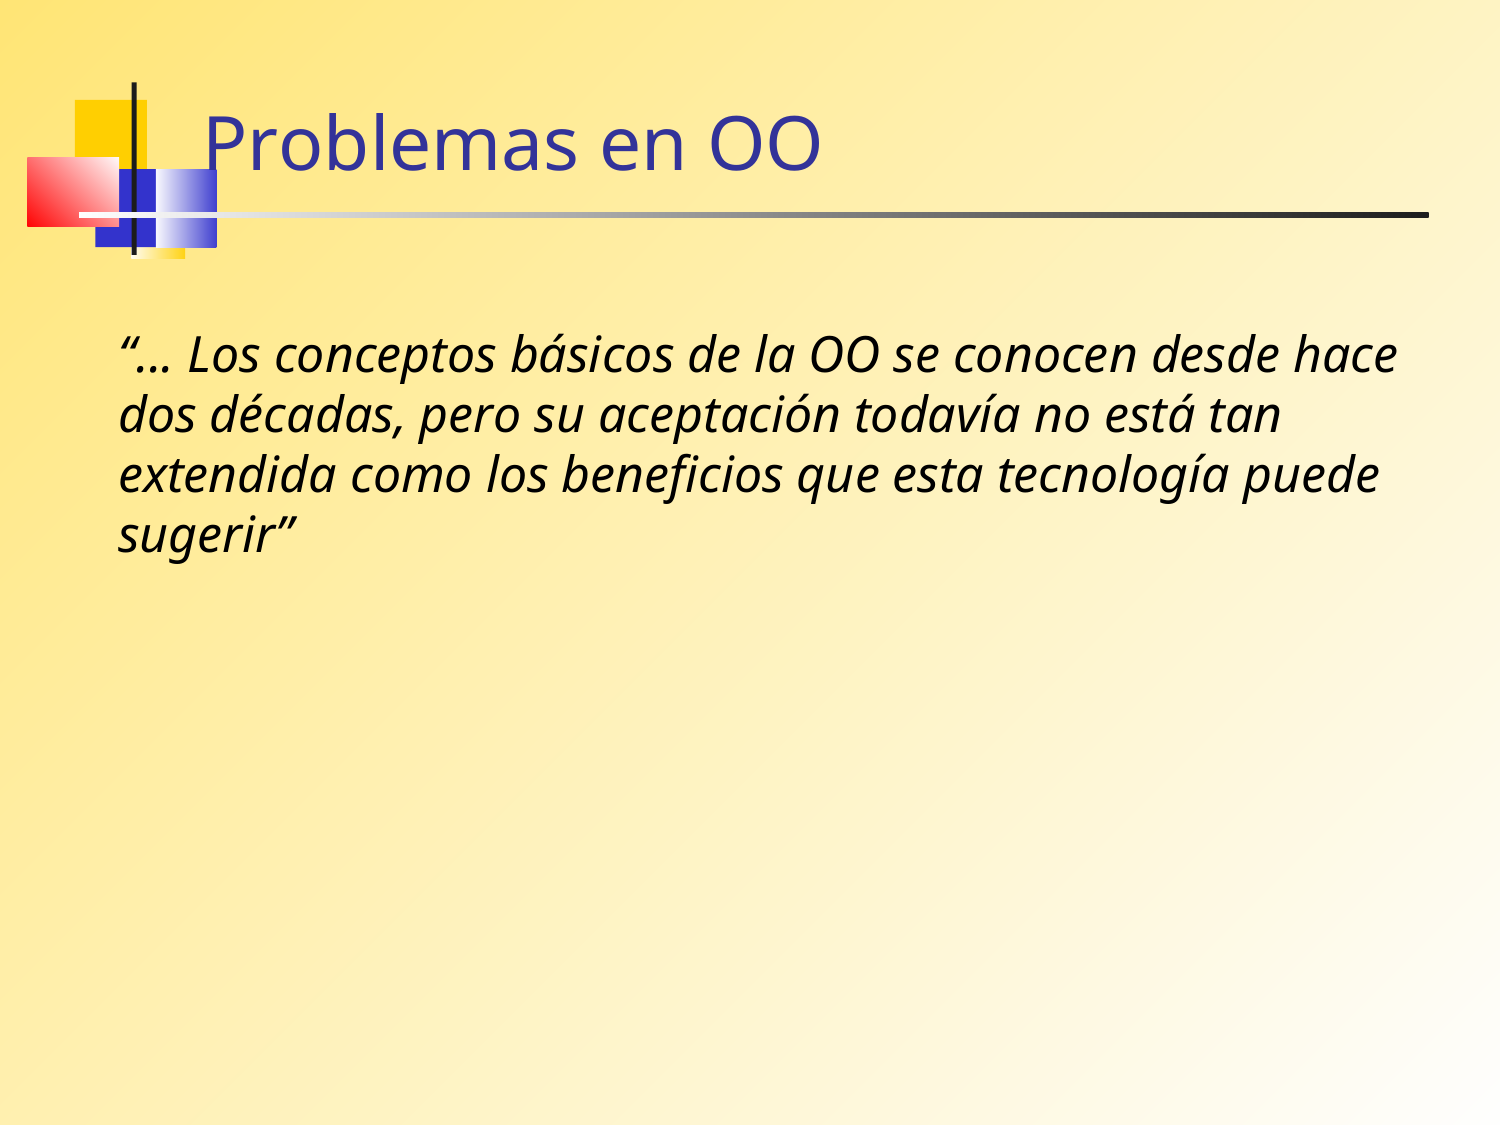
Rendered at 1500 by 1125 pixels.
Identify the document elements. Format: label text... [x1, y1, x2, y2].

title Problemas en OO [187, 37, 1466, 201]
text_box “... Los conceptos básicos de la OO se conocen desde hace dos décadas, pero su aceptación todavía no está tan extendida como los beneficios que esta tecnología puede sugerir” [103, 314, 1445, 571]
